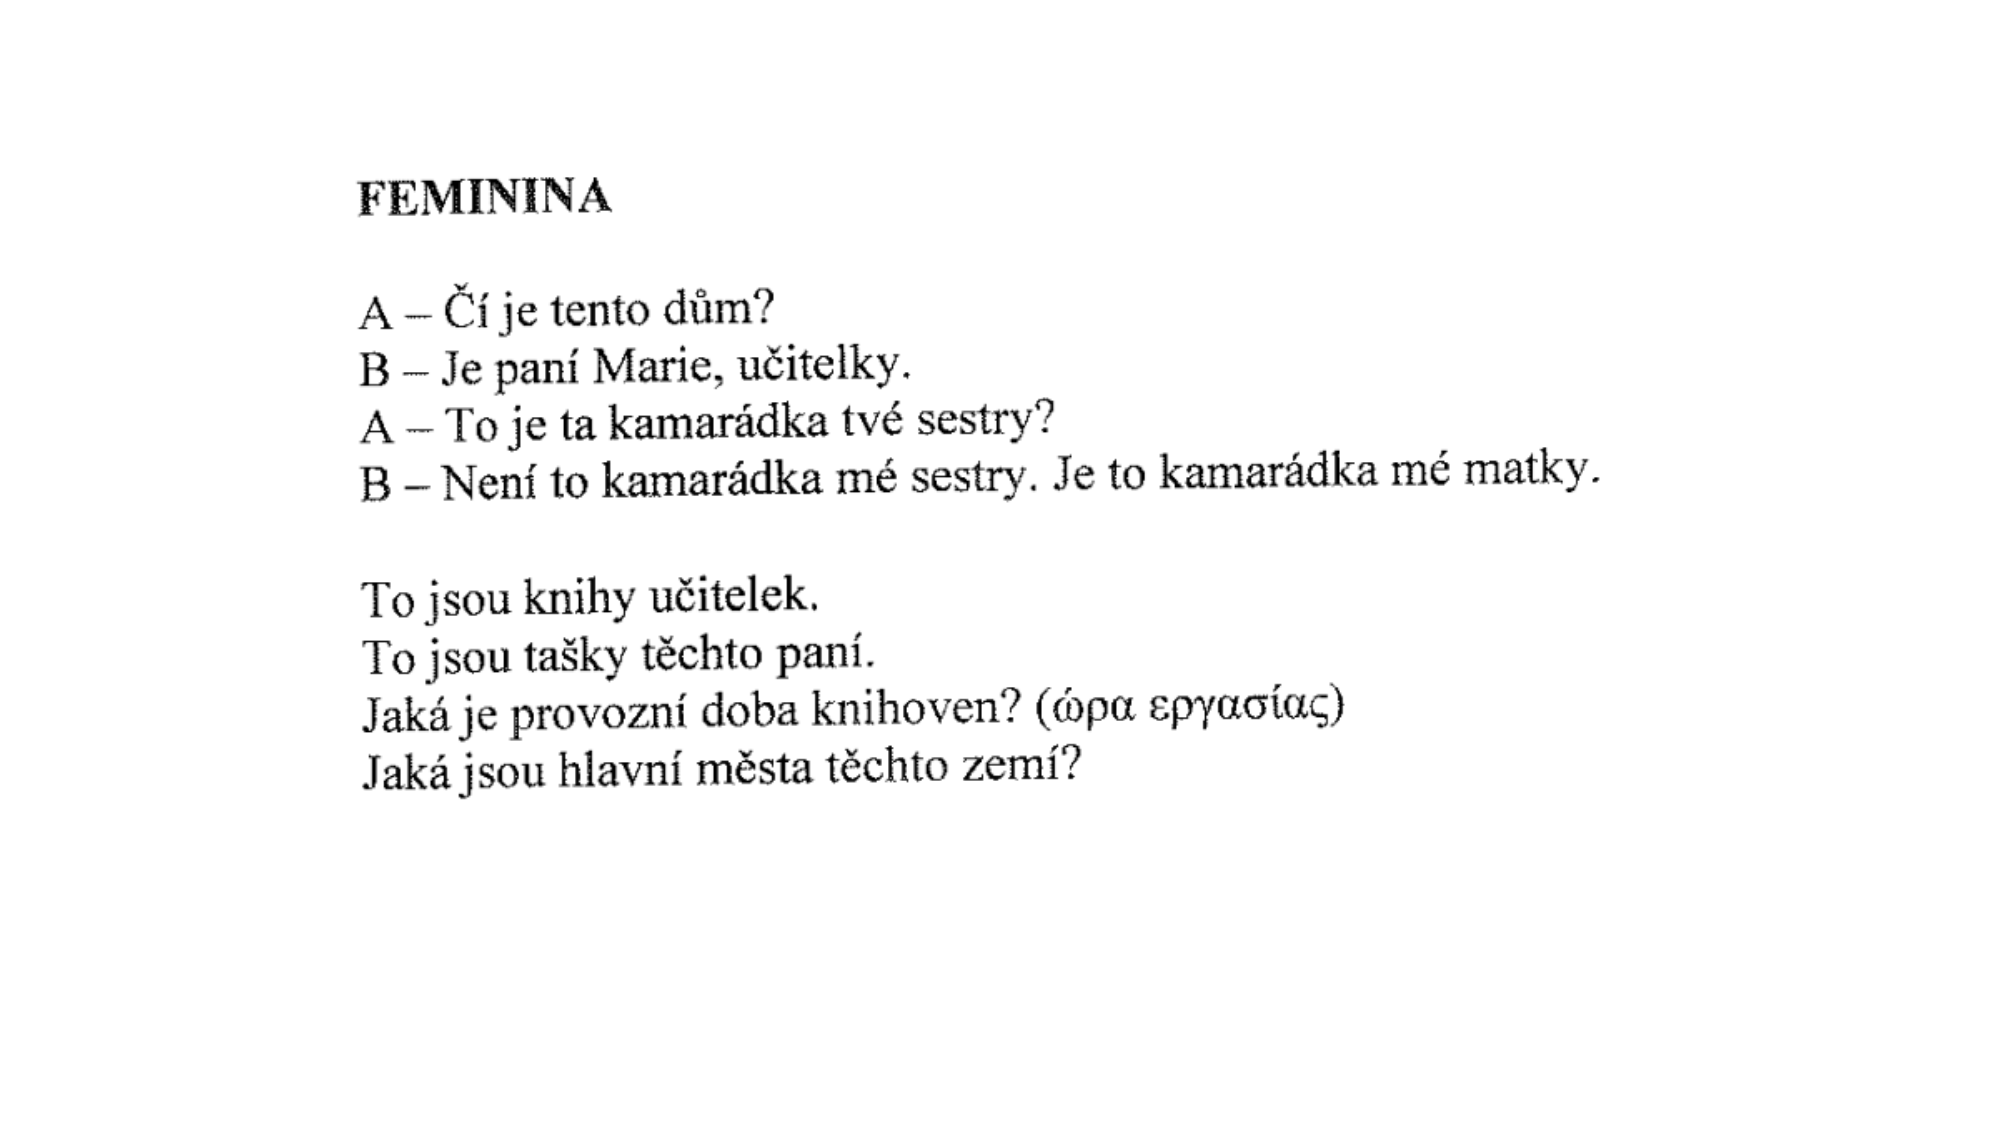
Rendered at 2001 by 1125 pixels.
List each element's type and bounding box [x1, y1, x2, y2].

picture [241, 126, 1866, 851]
